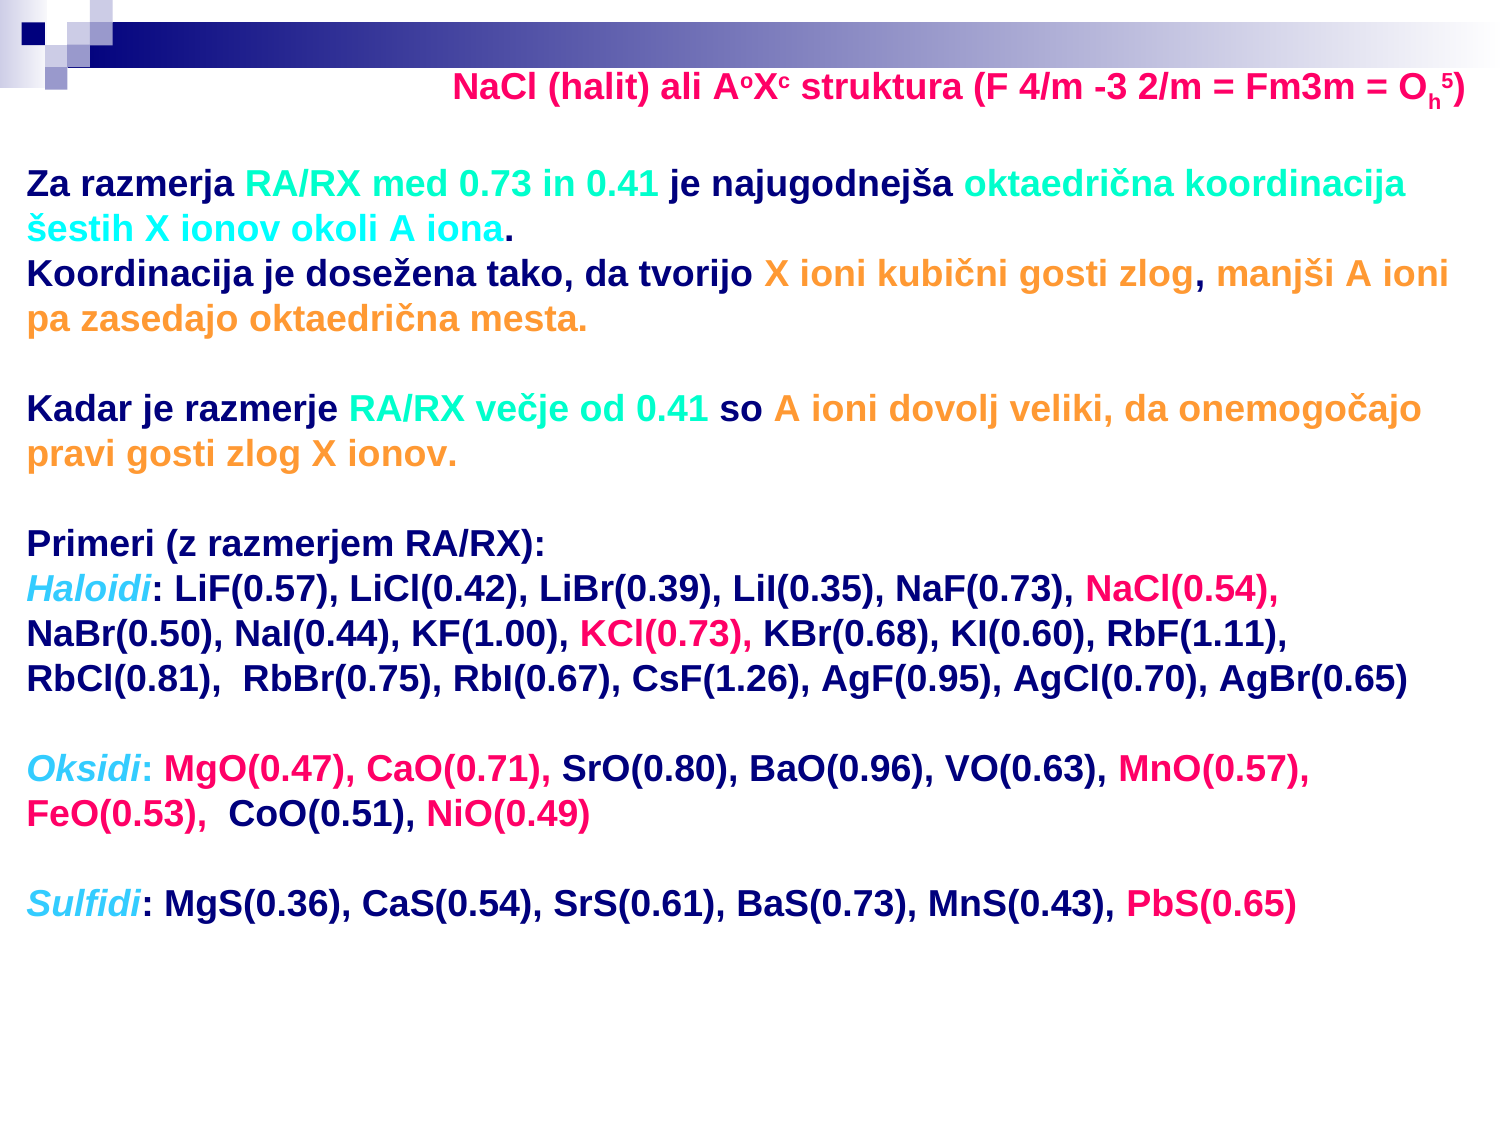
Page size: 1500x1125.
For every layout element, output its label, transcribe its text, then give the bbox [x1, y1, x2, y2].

text_box NaCl (halit) ali AoXc struktura (F 4/m -3 2/m = Fm3m = Oh5) Za razmerja RA/RX med 0.73 in 0.41 je najugodnejša oktaedrična koordinacija šestih X ionov okoli A iona. Koordinacija je dosežena tako, da tvorijo X ioni kubični gosti zlog, manjši A ioni pa zasedajo oktaedrična mesta. Kadar je razmerje RA/RX večje od 0.41 so A ioni dovolj veliki, da onemogočajo pravi gosti zlog X ionov. Primeri (z razmerjem RA/RX): Haloidi: LiF(0.57), LiCl(0.42), LiBr(0.39), LiI(0.35), NaF(0.73), NaCl(0.54), NaBr(0.50), NaI(0.44), KF(1.00), KCl(0.73), KBr(0.68), KI(0.60), RbF(1.11), RbCl(0.81), RbBr(0.75), RbI(0.67), CsF(1.26), AgF(0.95), AgCl(0.70), AgBr(0.65) Oksidi: MgO(0.47), CaO(0.71), SrO(0.80), BaO(0.96), VO(0.63), MnO(0.57), FeO(0.53), CoO(0.51), NiO(0.49) Sulfidi: MgS(0.36), CaS(0.54), SrS(0.61), BaS(0.73), MnS(0.43), PbS(0.65) [11, 54, 1500, 932]
